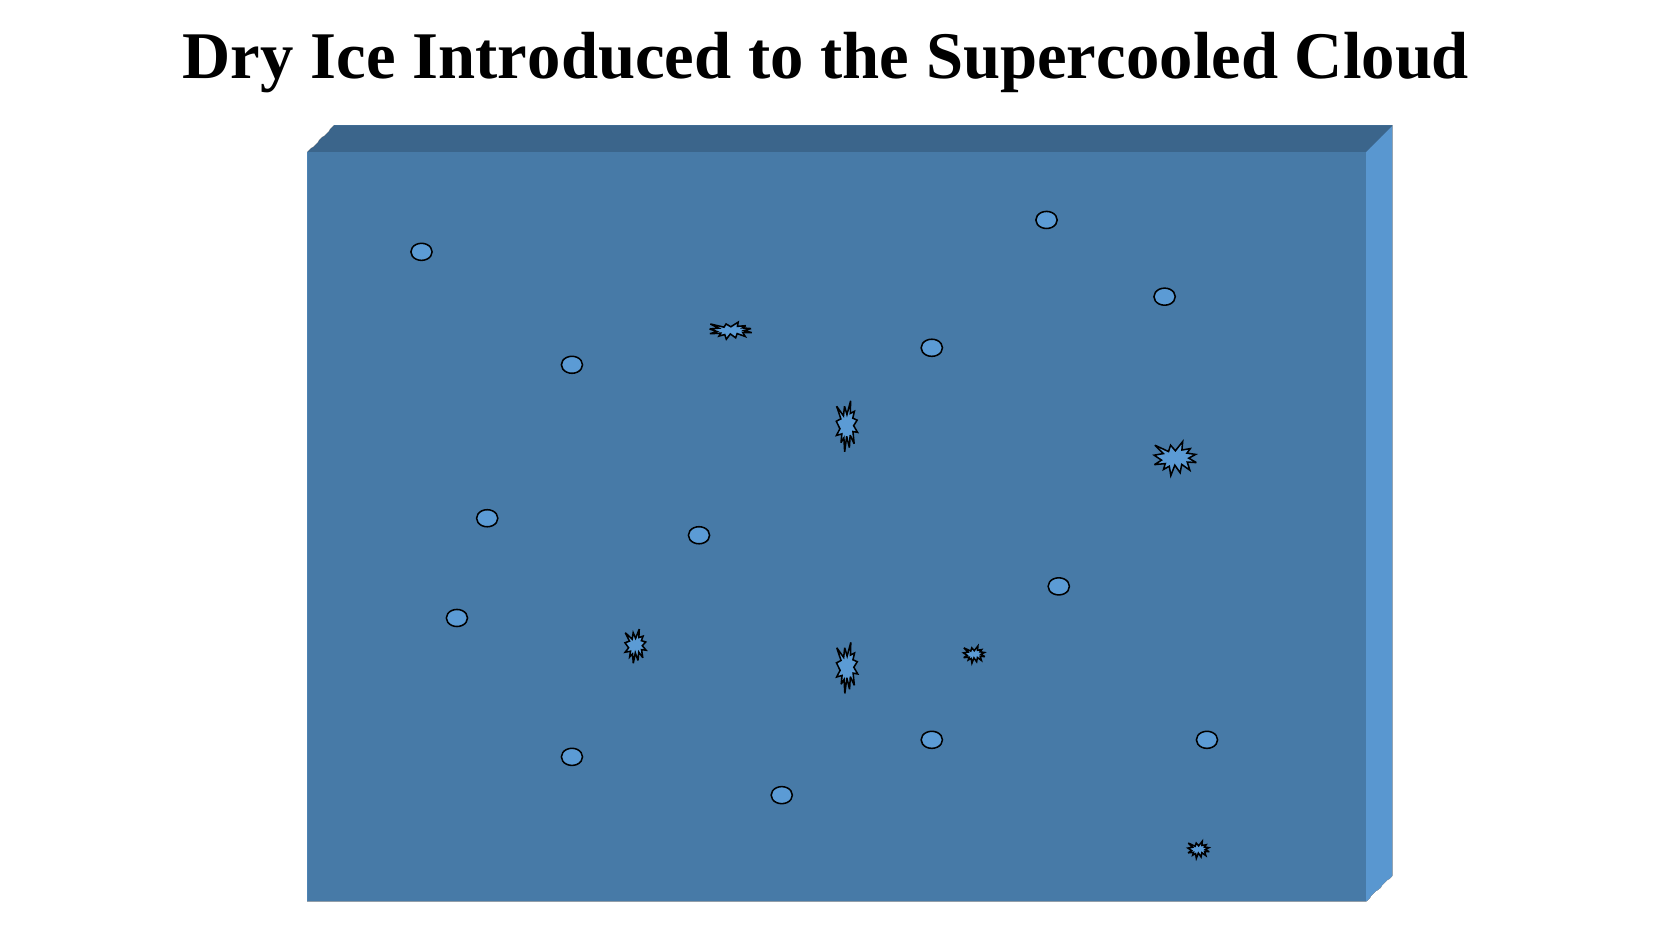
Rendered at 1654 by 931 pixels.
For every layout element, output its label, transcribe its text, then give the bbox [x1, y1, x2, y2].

text_box Dry Ice Introduced to the Supercooled Cloud [0, 4, 1654, 100]
text_box [308, 152, 1366, 901]
